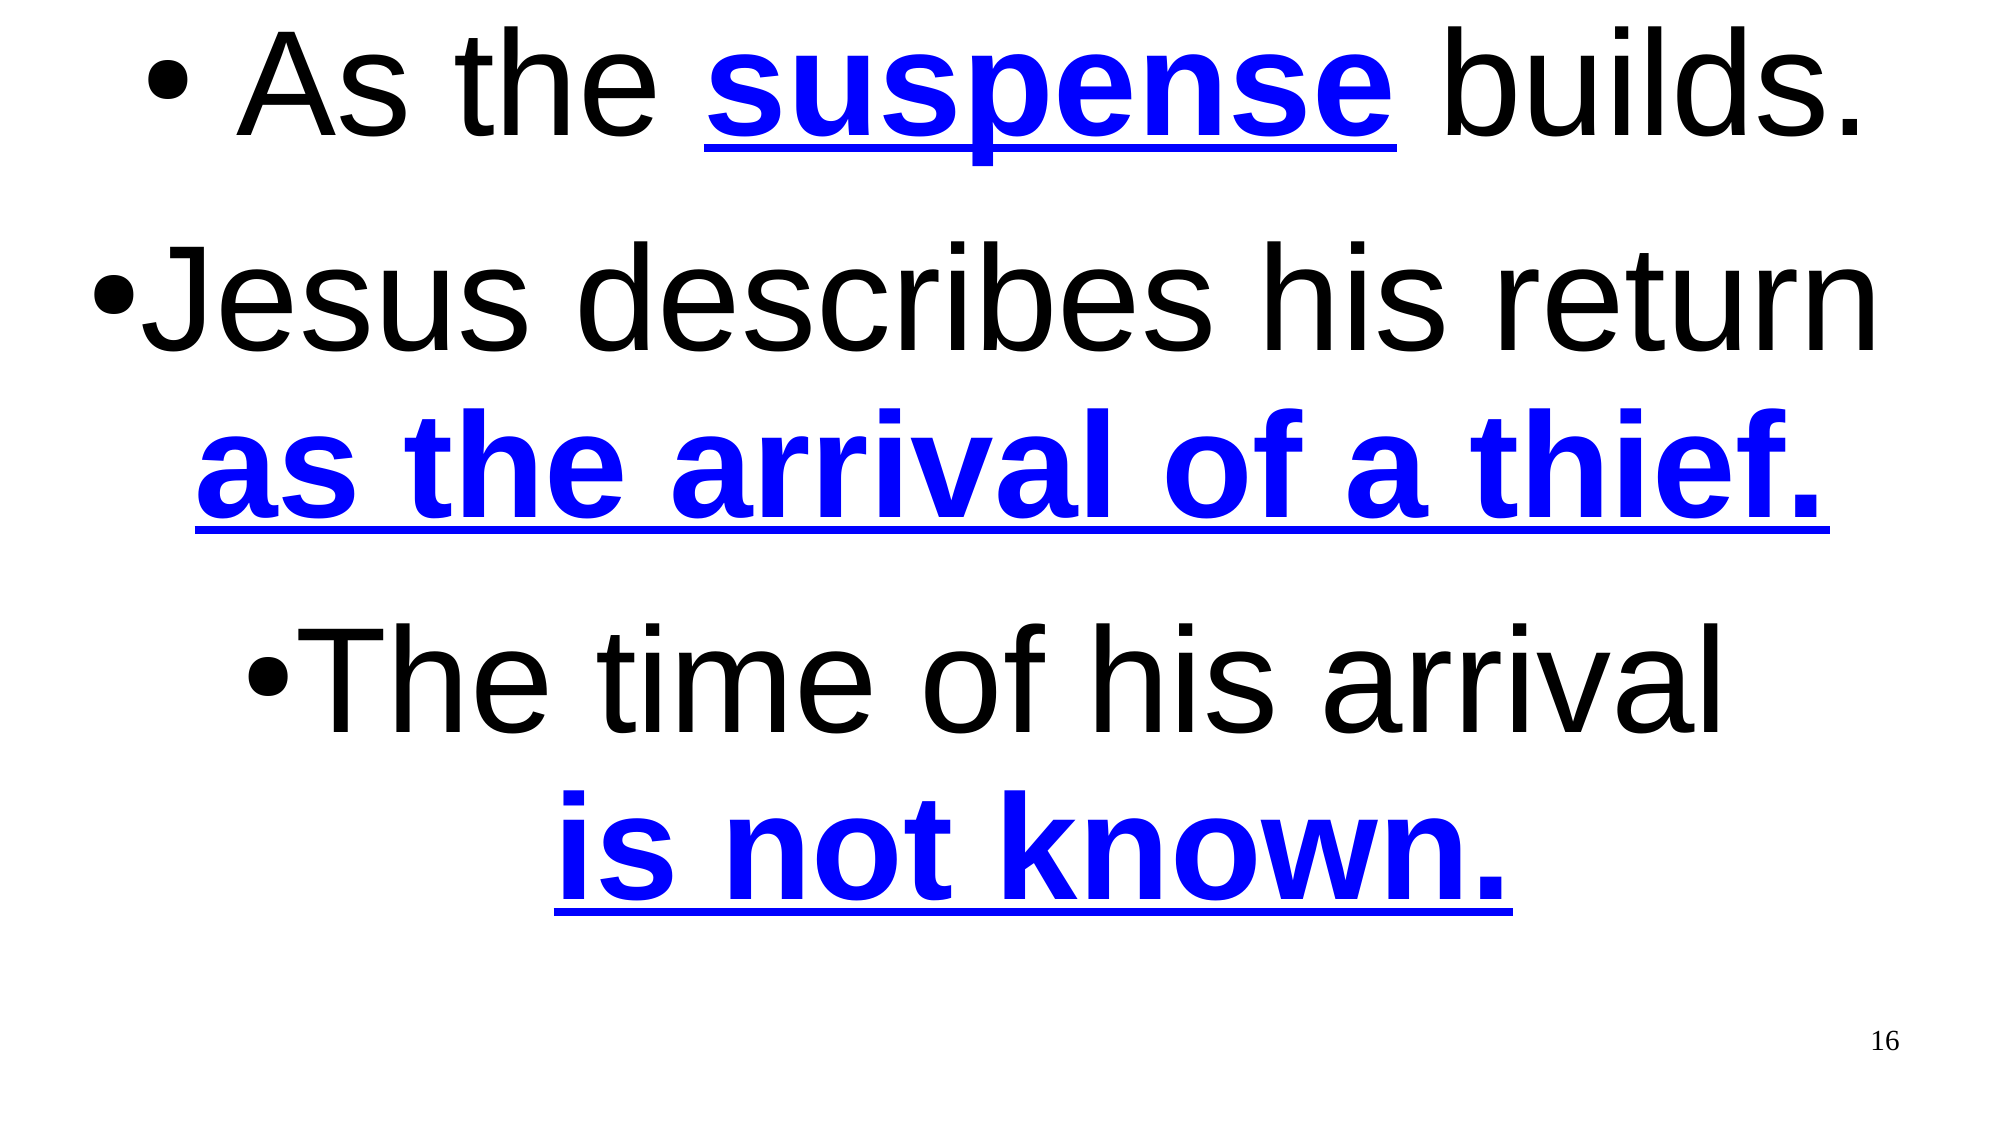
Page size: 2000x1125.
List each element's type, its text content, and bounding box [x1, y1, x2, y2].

list As the suspense builds. Jesus describes his return as the arrival of a thief. The time of his arrival is not known. [0, 0, 1996, 1123]
